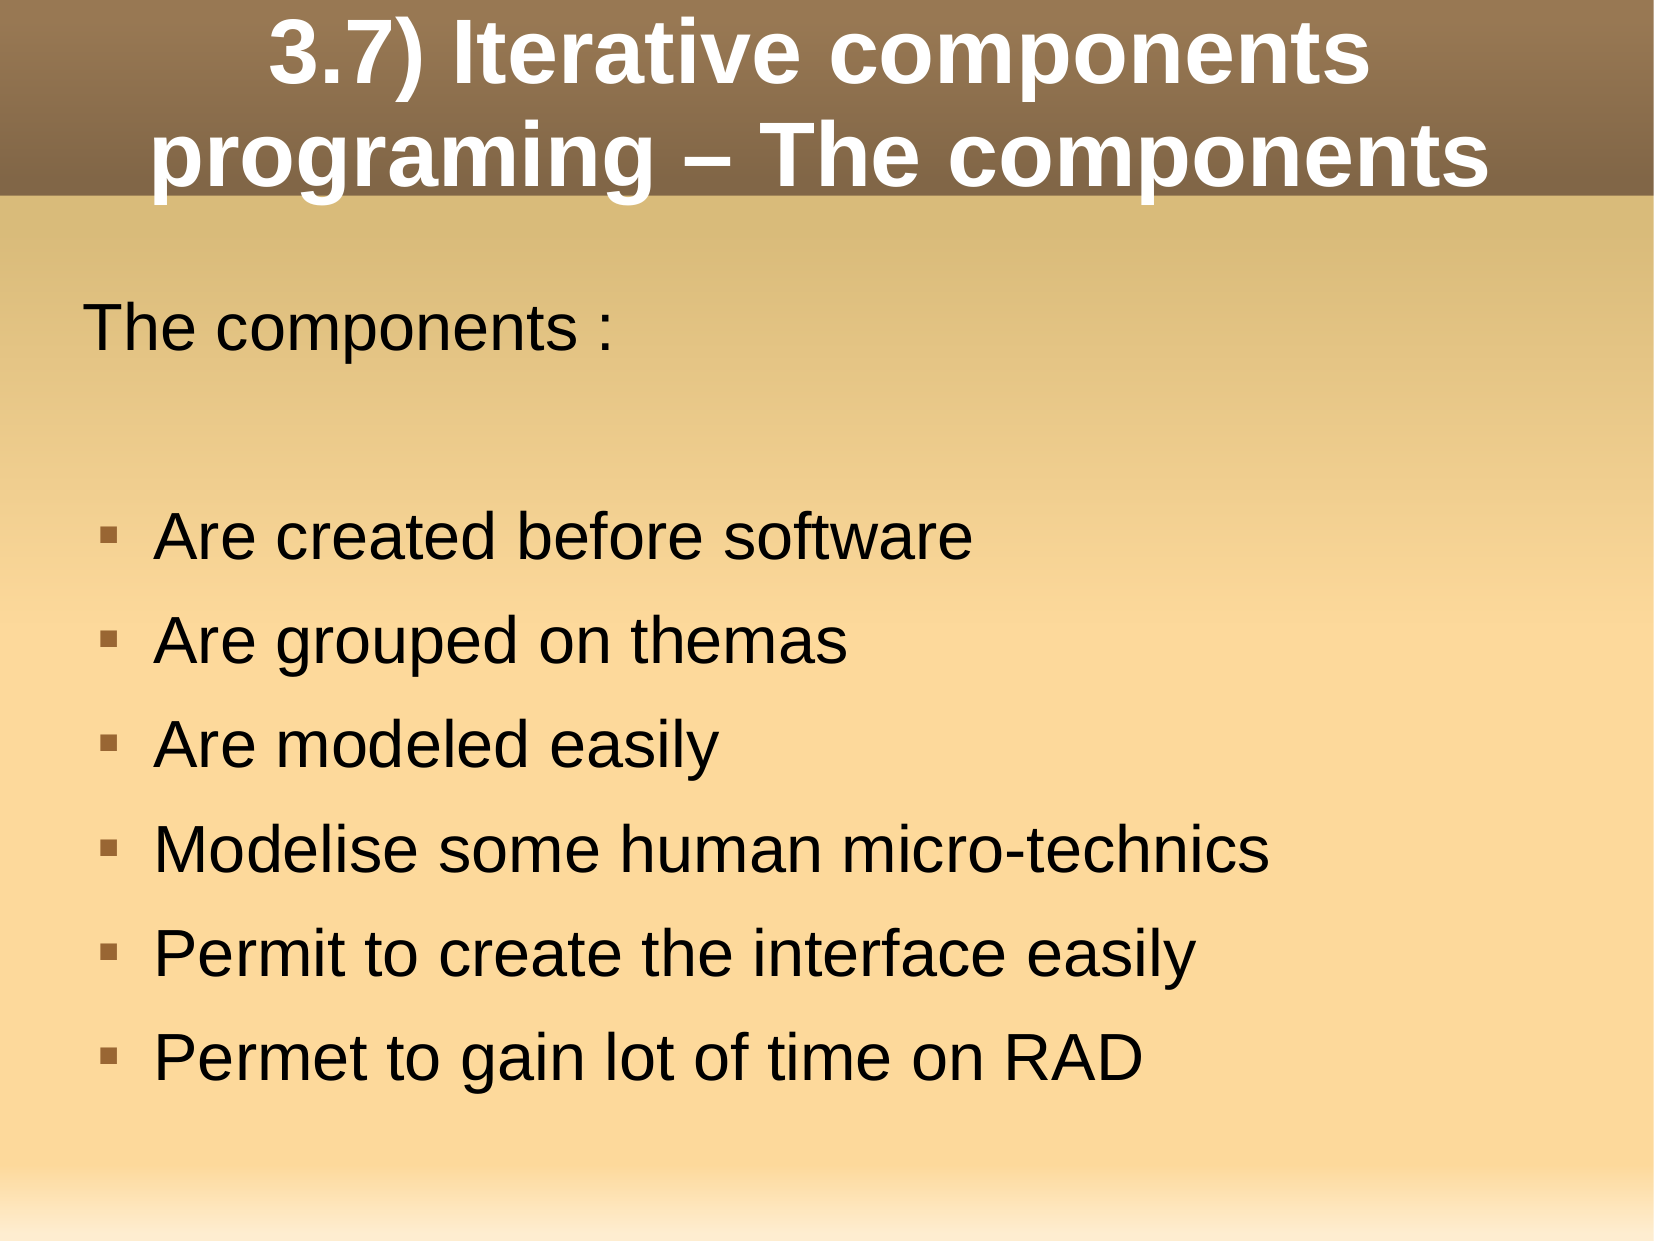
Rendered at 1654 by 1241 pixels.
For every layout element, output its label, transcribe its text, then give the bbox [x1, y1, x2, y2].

title 3.7) Iterative components programing – The components [76, 1, 1565, 207]
list The components : Are created before software Are grouped on themas Are modeled easily Modelise some human micro-technics Permit to create the interface easily Permet to gain lot of time on RAD [82, 290, 1571, 1096]
picture [0, 0, 1654, 1241]
